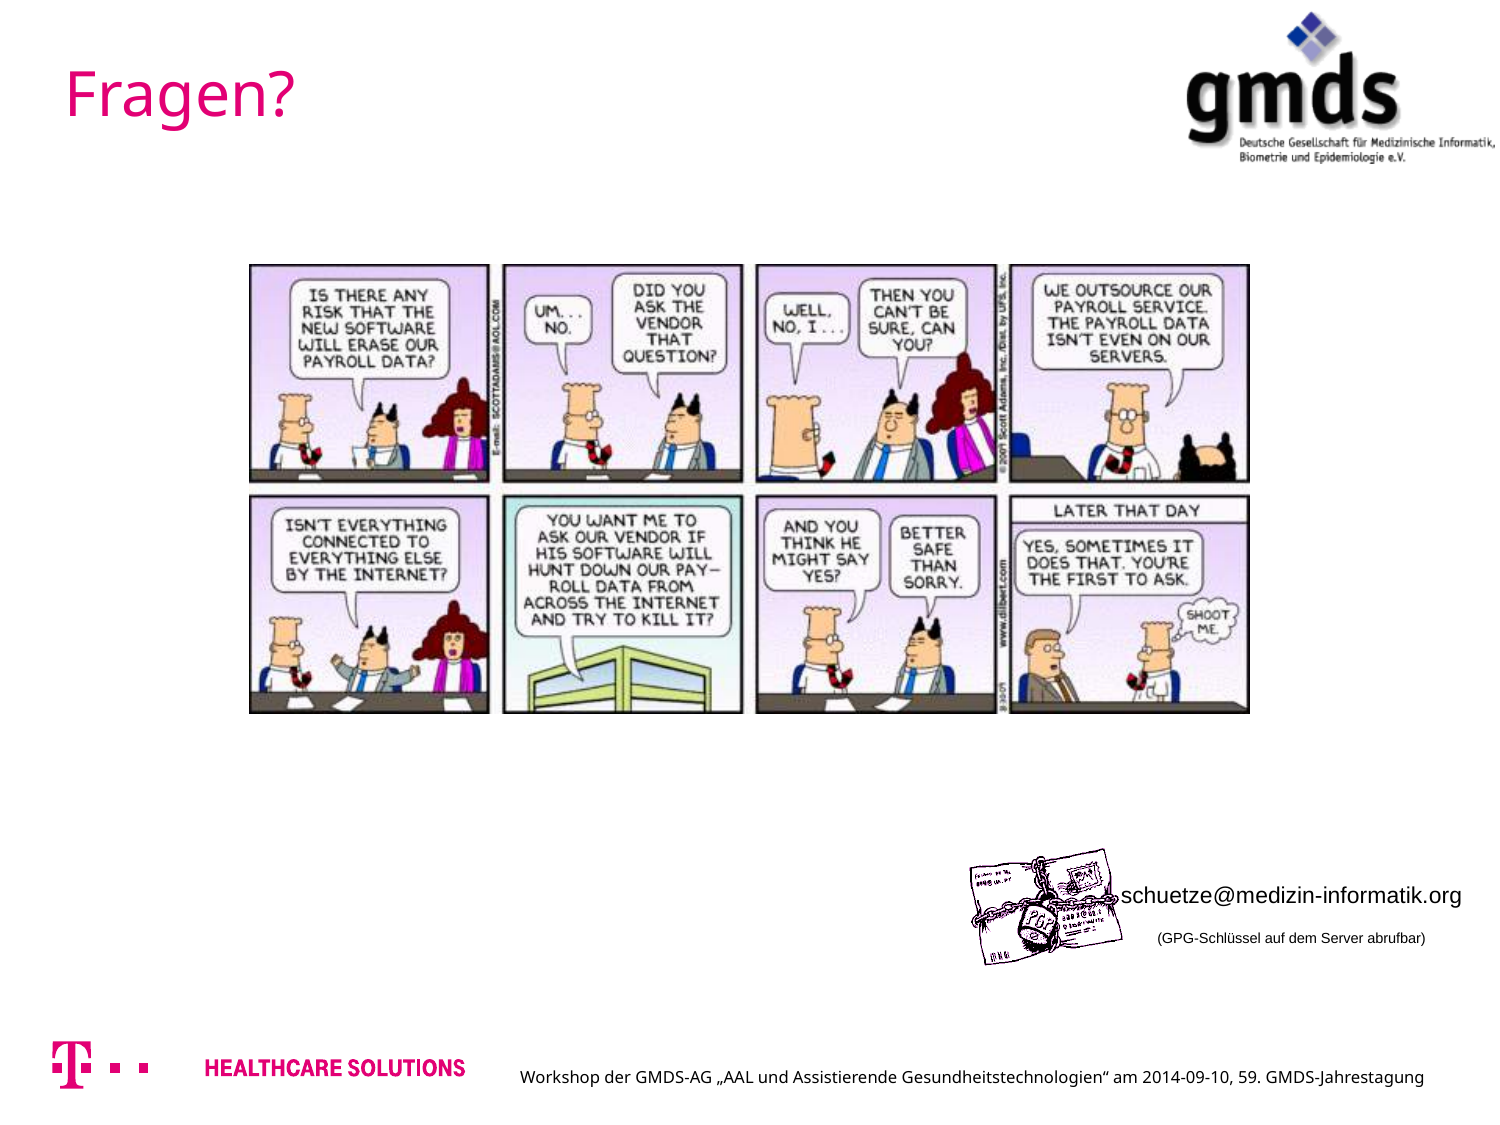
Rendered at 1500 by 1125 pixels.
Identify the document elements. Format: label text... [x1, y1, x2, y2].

text_box schuetze@medizin-informatik.org (GPG-Schlüssel auf dem Server abrufbar) [1124, 863, 1478, 954]
picture [249, 264, 1250, 714]
picture [1181, 8, 1495, 164]
text_box Workshop der GMDS-AG „AAL und Assistierende Gesundheitstechnologien“ am 2014-09-10, 59. GMDS-Jahrestagung [520, 1049, 1479, 1087]
title Fragen? [50, 54, 1444, 125]
picture [965, 845, 1124, 967]
